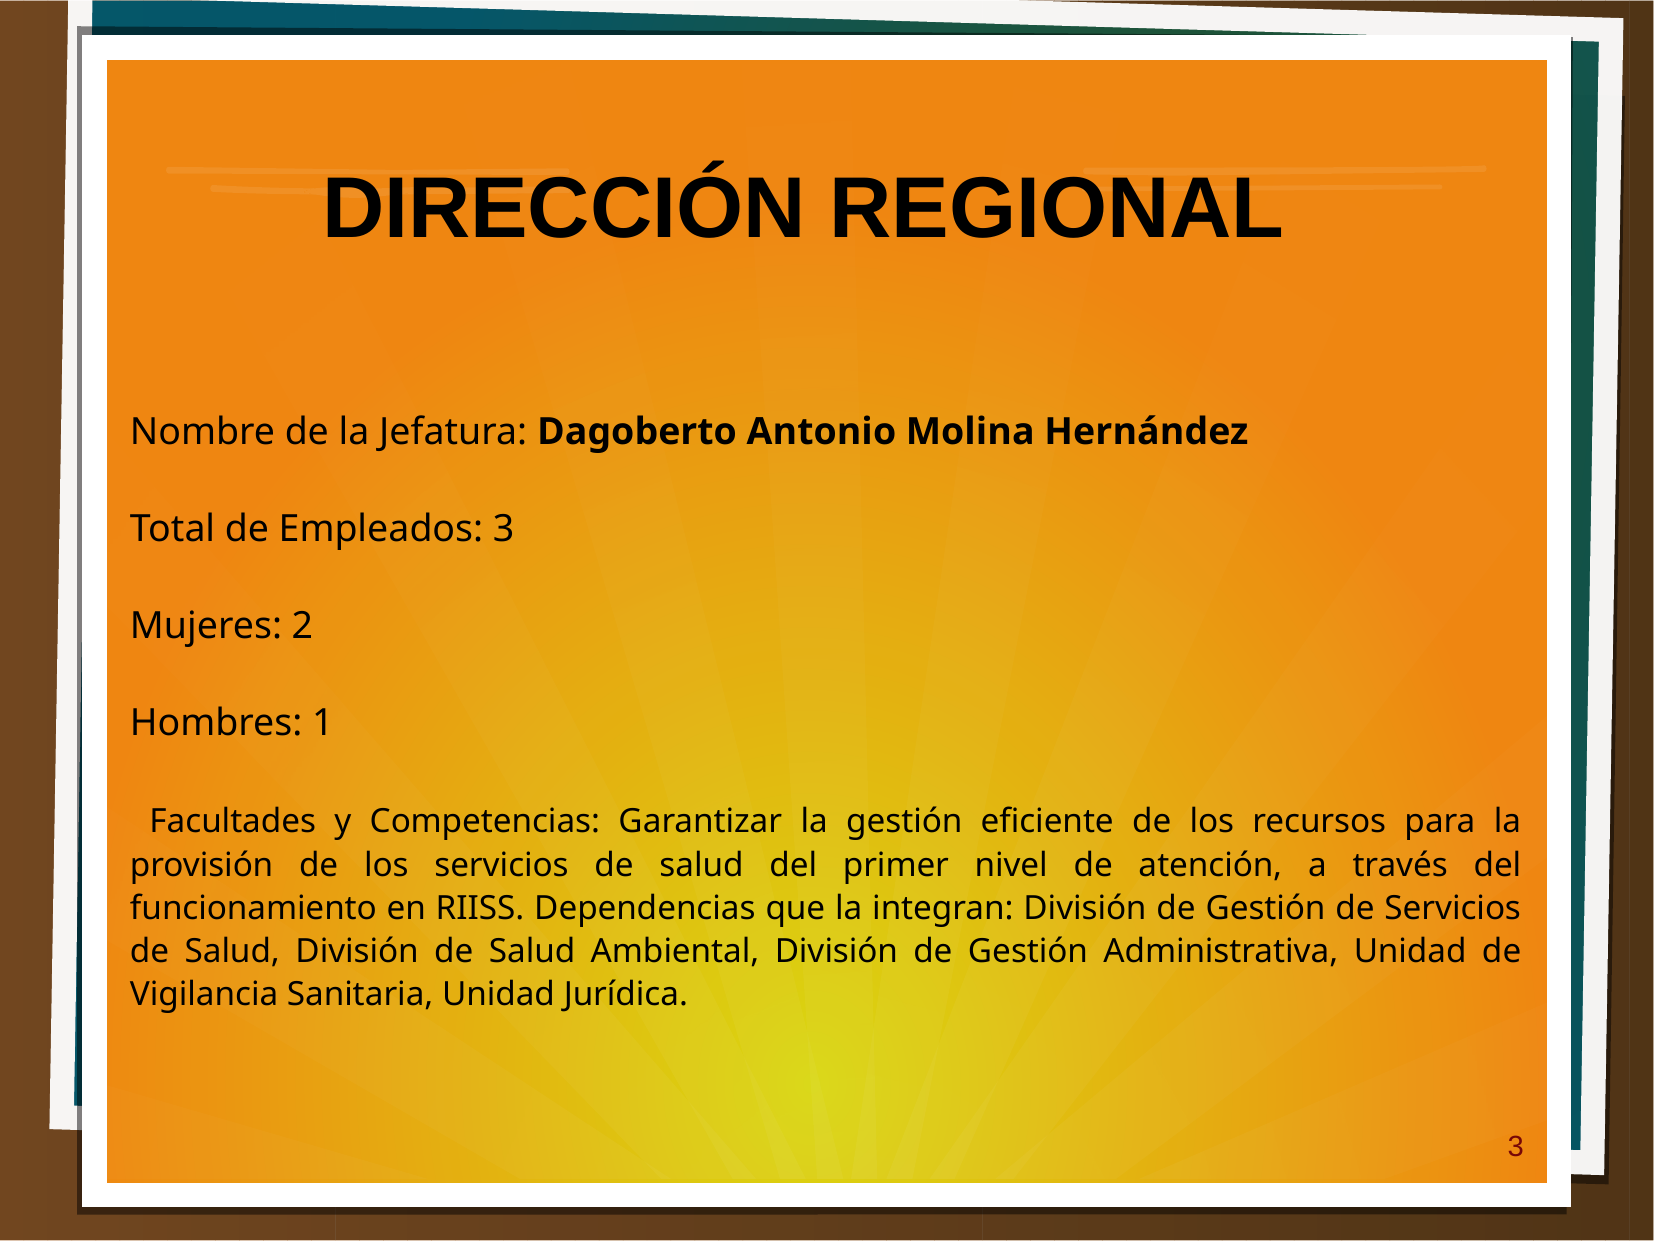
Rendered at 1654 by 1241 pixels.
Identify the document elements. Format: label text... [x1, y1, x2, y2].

title DIRECCIÓN REGIONAL [71, 118, 1536, 296]
text_box Nombre de la Jefatura: Dagoberto Antonio Molina Hernández Total de Empleados: 3 Mujeres: 2 Hombres: 1 Facultades y Competencias: Garantizar la gestión eficiente de los recursos para la provisión de los servicios de salud del primer nivel de atención, a través del funcionamiento en RIISS. Dependencias que la integran: División de Gestión de Servicios de Salud, División de Salud Ambiental, División de Gestión Administrativa, Unidad de Vigilancia Sanitaria, Unidad Jurídica. [129, 348, 1524, 1105]
